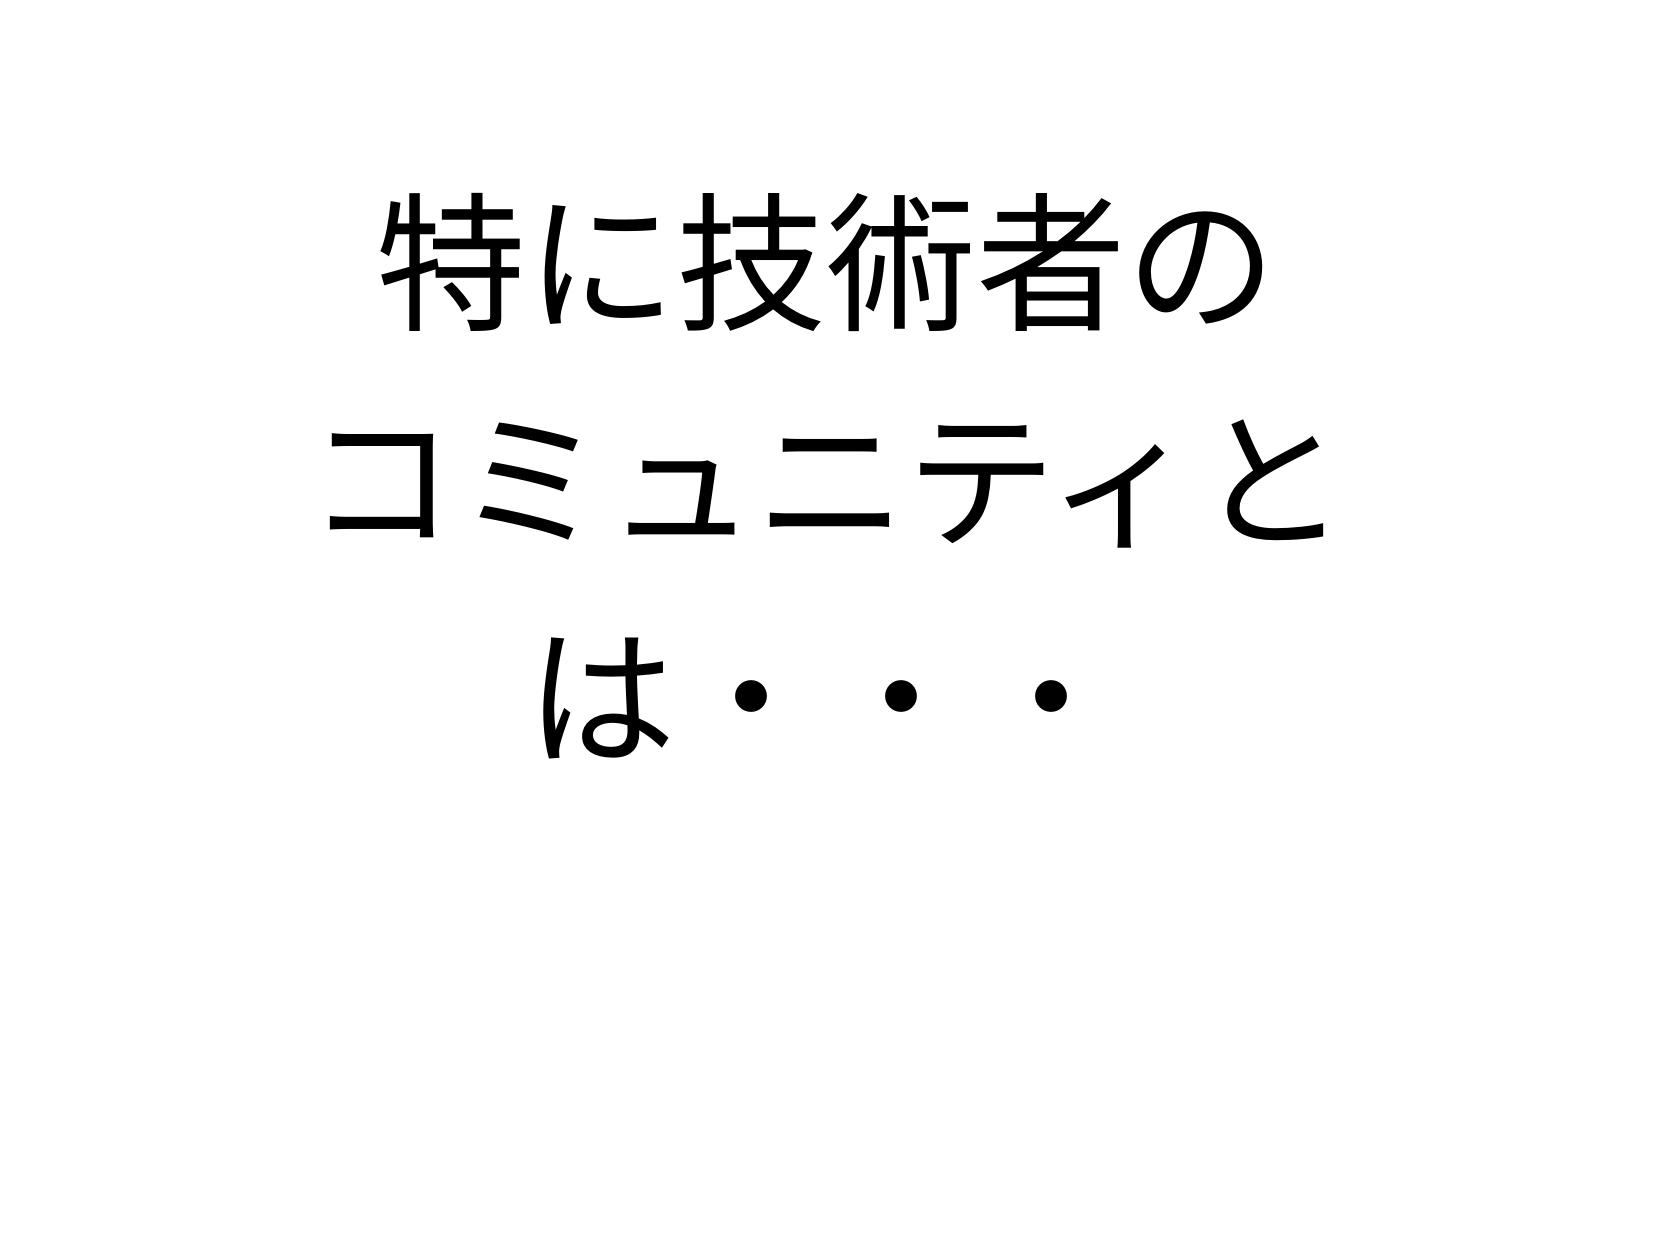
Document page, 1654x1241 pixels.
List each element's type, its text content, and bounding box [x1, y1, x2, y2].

title 特に技術者の コミュニティとは・・・ [82, 56, 1571, 886]
